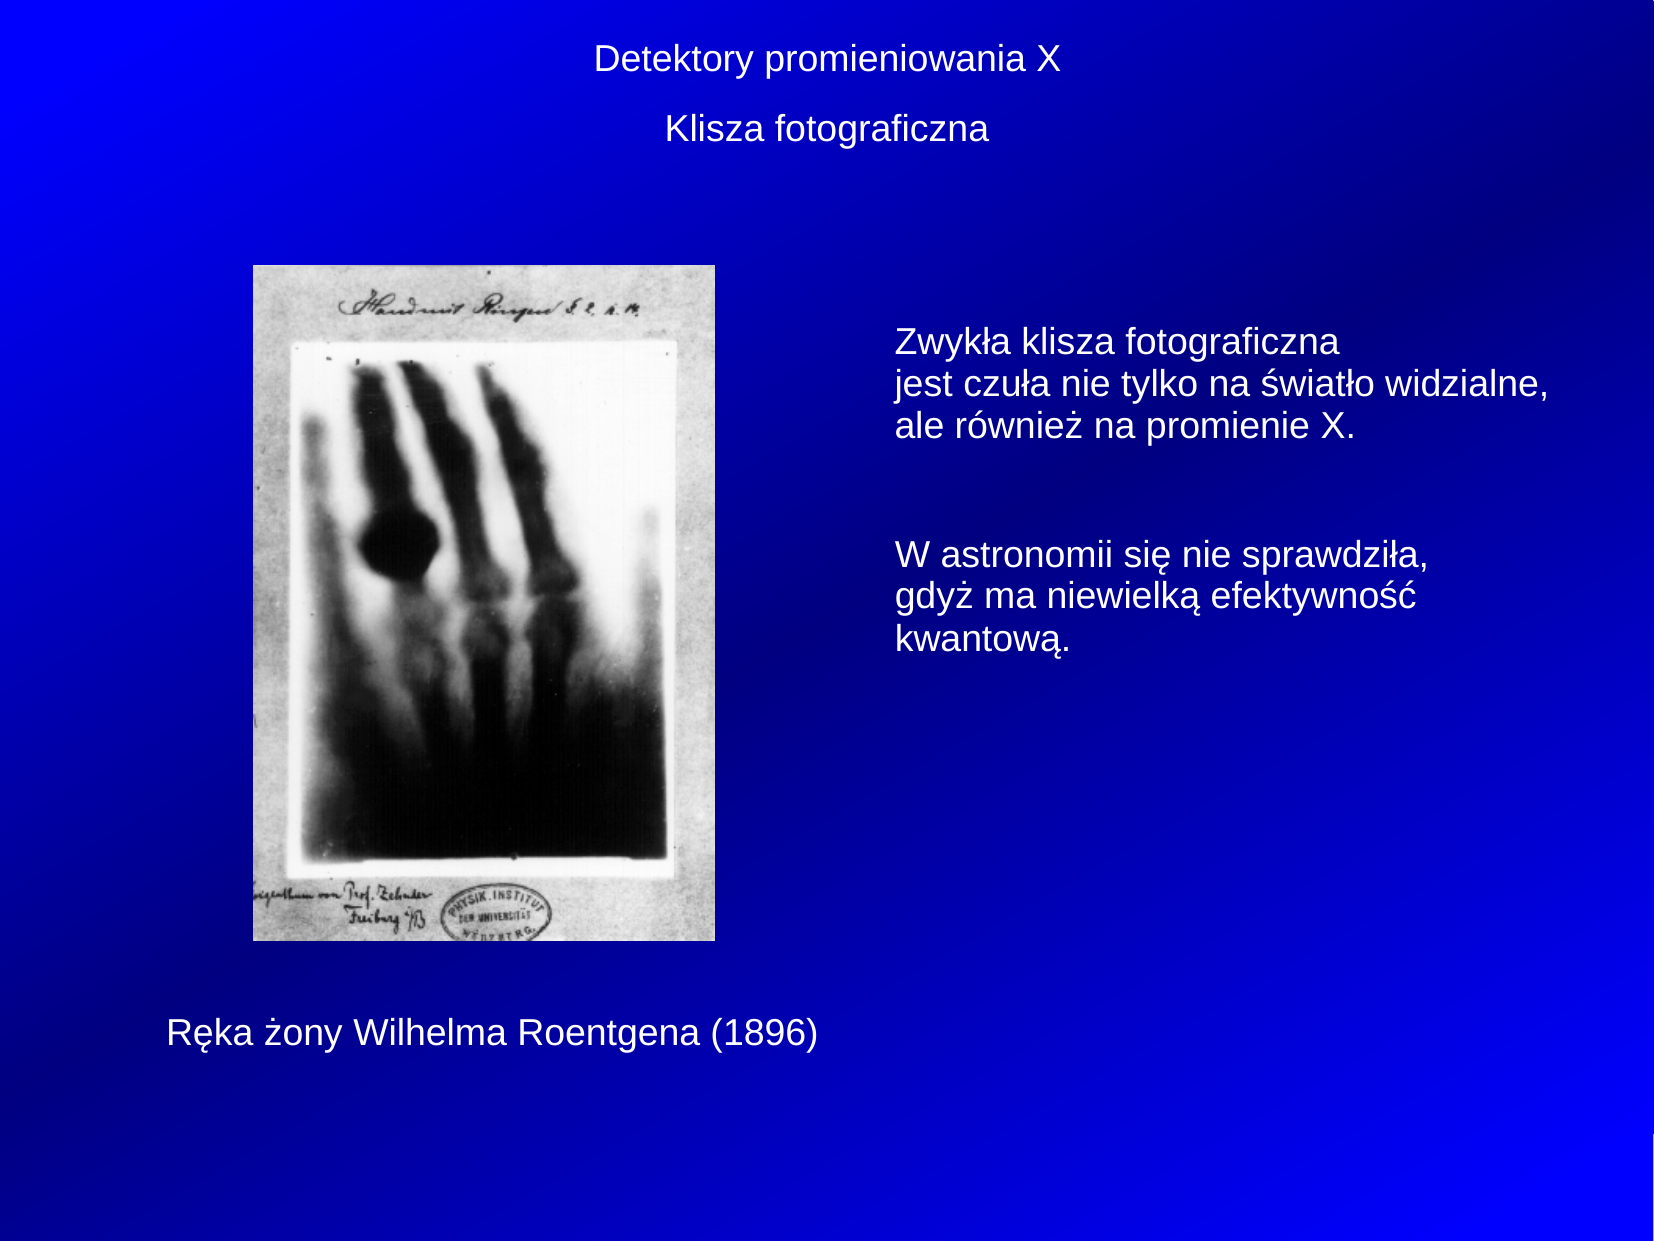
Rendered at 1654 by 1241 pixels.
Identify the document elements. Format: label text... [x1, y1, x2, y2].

text_box W astronomii się nie sprawdziła, gdyż ma niewielką efektywność kwantową. [879, 525, 1445, 667]
picture [253, 265, 715, 941]
text_box Zwykła klisza fotograficzna jest czuła nie tylko na światło widzialne, ale również na promienie X. [879, 312, 1565, 454]
text_box Ręka żony Wilhelma Roentgena (1896) [151, 1003, 834, 1061]
text_box Detektory promieniowania X [578, 29, 1077, 87]
text_box Klisza fotograficzna [649, 100, 1004, 158]
